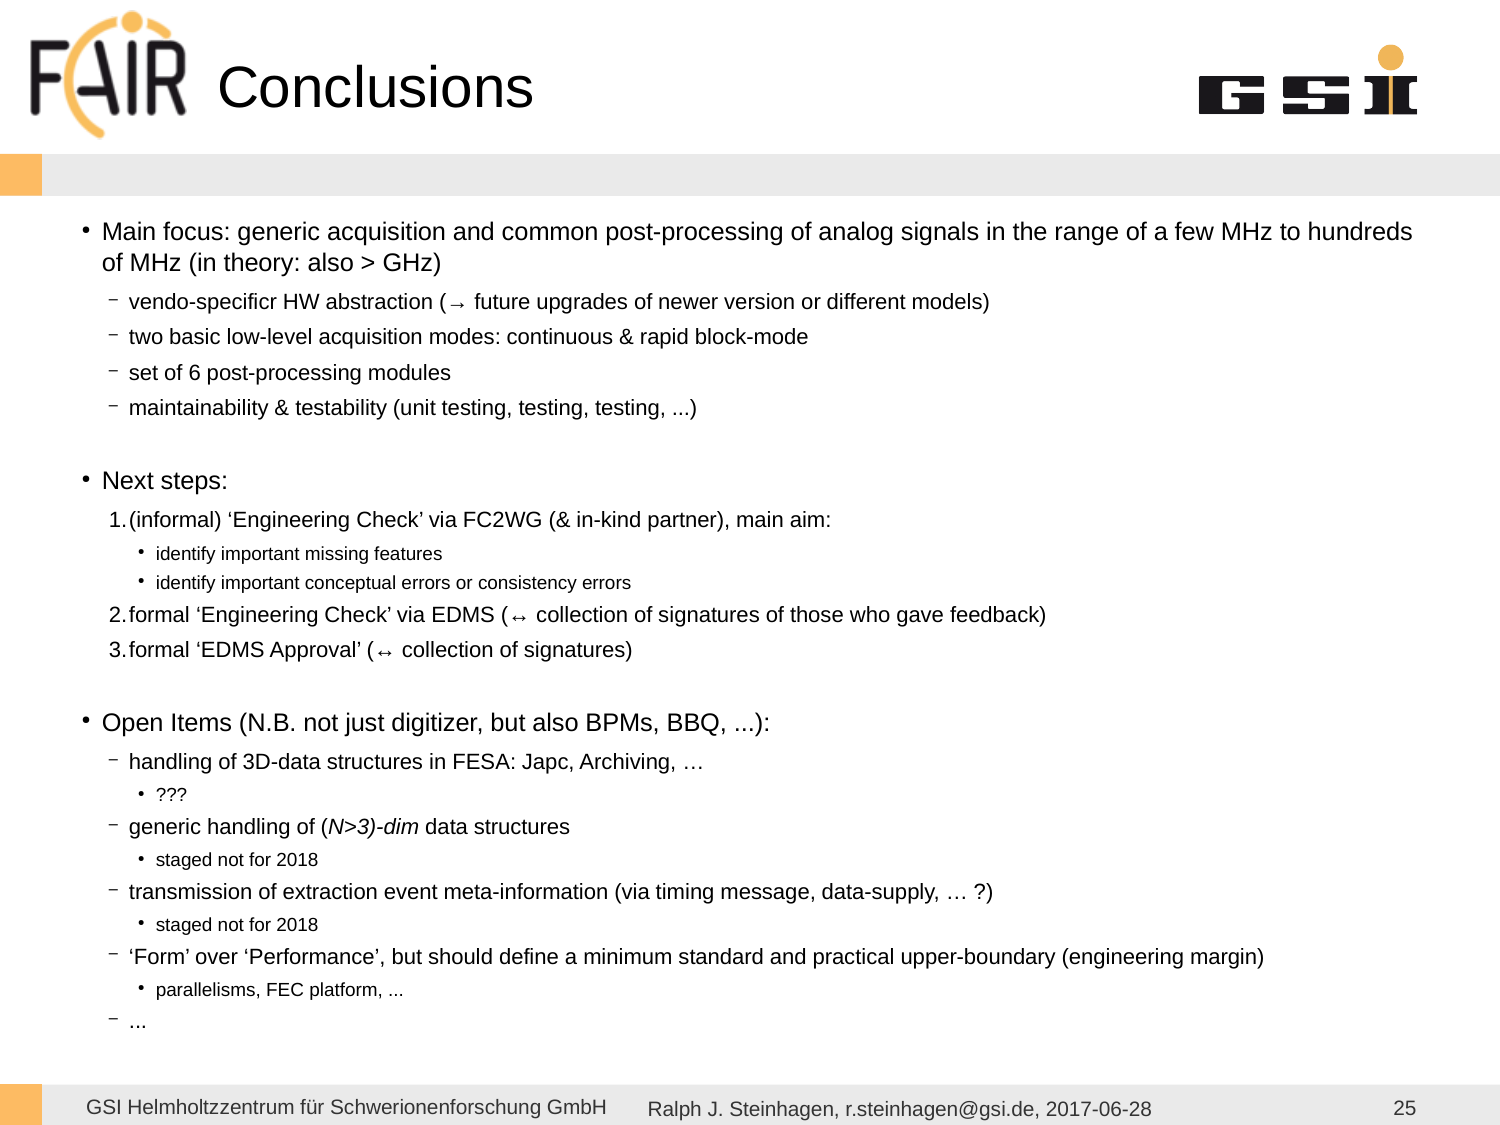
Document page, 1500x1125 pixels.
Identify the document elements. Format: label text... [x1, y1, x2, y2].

picture [30, 9, 187, 141]
title Conclusions [217, 20, 1180, 147]
picture [1197, 42, 1419, 117]
list Main focus: generic acquisition and common post-processing of analog signals in the range of a few MHz to hundreds of MHz (in theory: also > GHz) vendo-specificr HW abstraction (→ future upgrades of newer version or different models) two basic low-level acquisition modes: continuous & rapid block-mode set of 6 post-processing modules maintainability & testability (unit testing, testing, testing, ...) Next steps: (informal) ‘Engineering Check’ via FC2WG (& in-kind partner), main aim: identify important missing features identify important conceptual errors or consistency errors formal ‘Engineering Check’ via EDMS (↔ collection of signatures of those who gave feedback) formal ‘EDMS Approval’ (↔ collection of signatures) Open Items (N.B. not just digitizer, but also BPMs, BBQ, ...): handling of 3D-data structures in FESA: Japc, Archiving, … ??? generic handling of (N>3)-dim data structures staged not for 2018 transmission of extraction event meta-information (via timing message, data-supply, … ?) staged not for 2018 ‘Form’ over ‘Performance’, but should define a minimum standard and practical upper-boundary (engineering margin) parallelisms, FEC platform, ... ... [75, 215, 1425, 1055]
